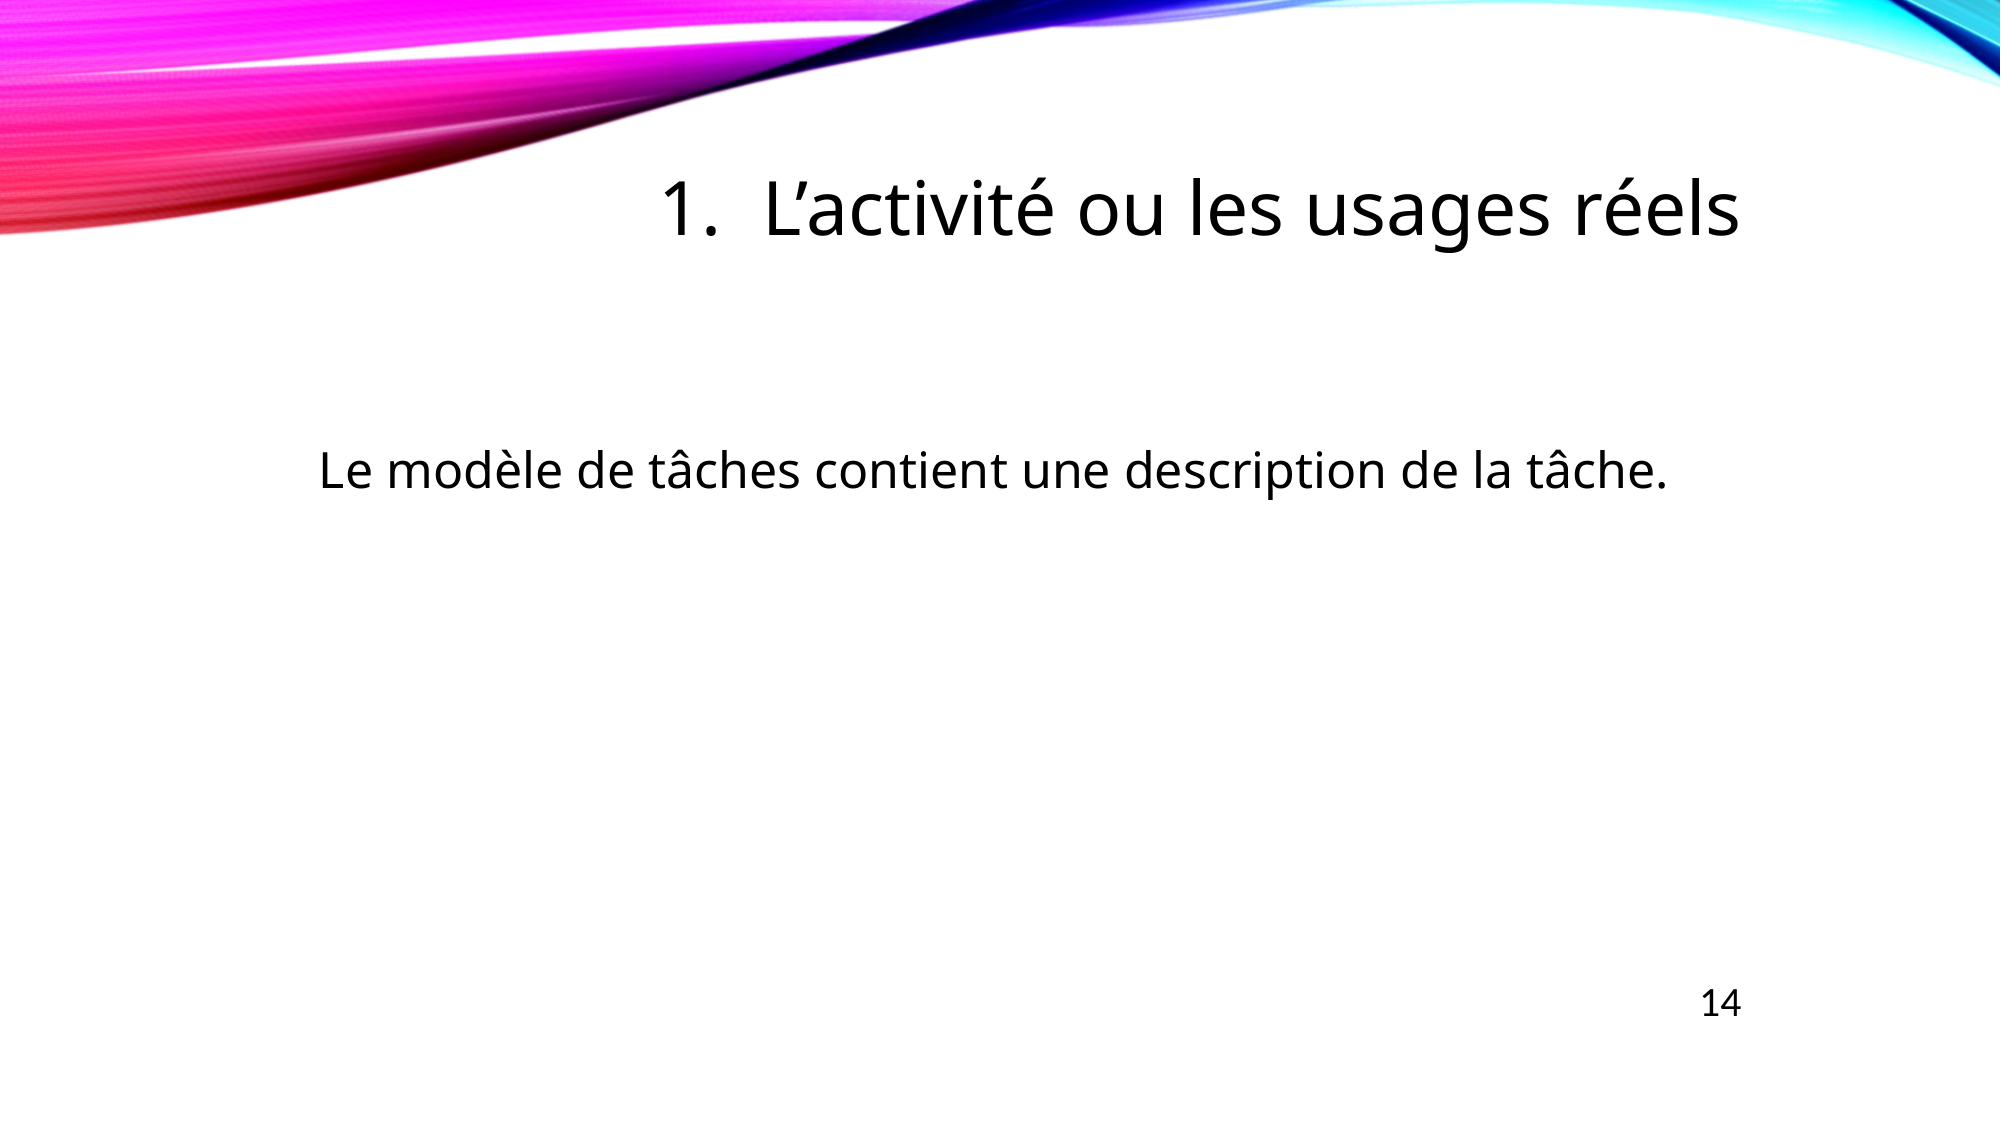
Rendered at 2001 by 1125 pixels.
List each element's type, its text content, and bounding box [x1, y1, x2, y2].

list Le modèle de tâches contient une description de la tâche. [153, 437, 1730, 650]
text_box <numéro> [1684, 967, 1775, 1030]
picture [0, 0, 2000, 237]
title L’activité ou les usages réels [474, 125, 1888, 338]
